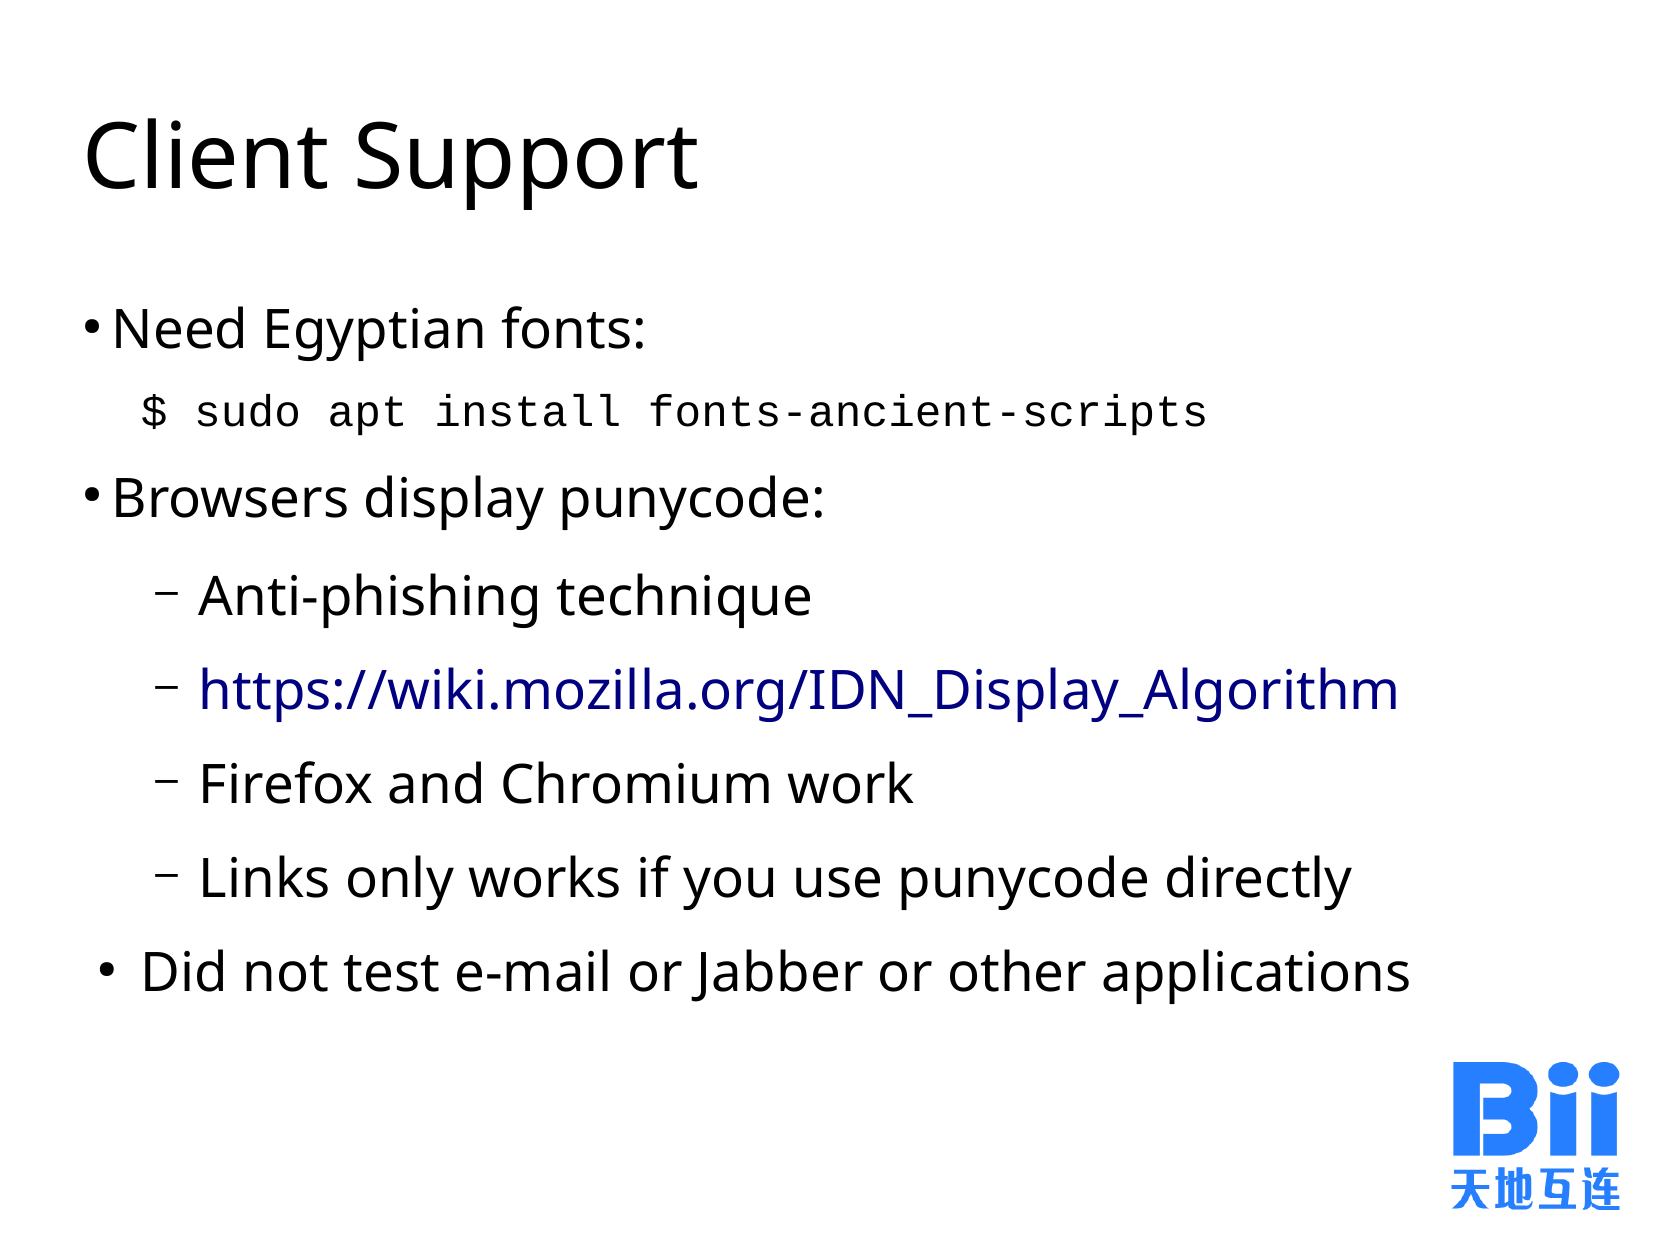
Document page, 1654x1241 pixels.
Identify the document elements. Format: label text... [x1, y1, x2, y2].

picture [1425, 1030, 1653, 1241]
list Need Egyptian fonts: $ sudo apt install fonts-ancient-scripts Browsers display punycode: Anti-phishing technique https://wiki.mozilla.org/IDN_Display_Algorithm Firefox and Chromium work Links only works if you use punycode directly Did not test e-mail or Jabber or other applications [82, 290, 1571, 1010]
title Client Support [82, 49, 1571, 257]
